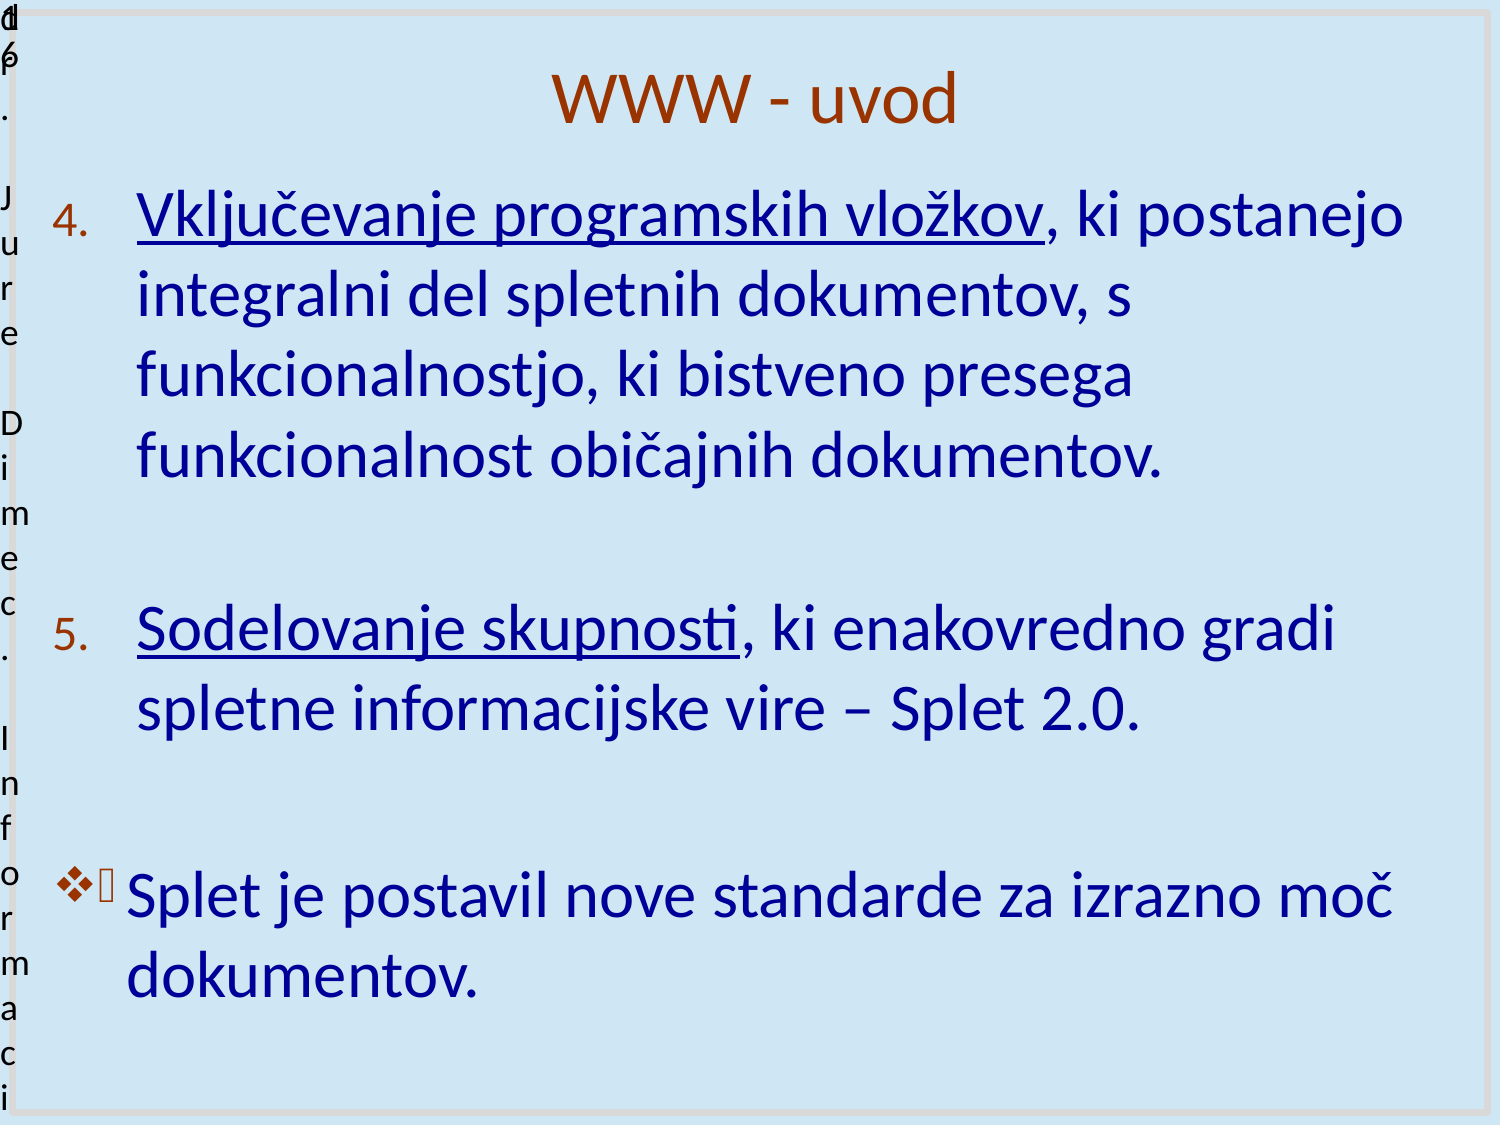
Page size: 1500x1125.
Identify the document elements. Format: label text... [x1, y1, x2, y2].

list Vključevanje programskih vložkov, ki postanejo integralni del spletnih dokumentov, s funkcionalnostjo, ki bistveno presega funkcionalnost običajnih dokumentov. Sodelovanje skupnosti, ki enakovredno gradi spletne informacijske vire – Splet 2.0. Splet je postavil nove standarde za izrazno moč dokumentov. [37, 162, 1475, 1050]
title WWW - uvod [37, 37, 1475, 150]
